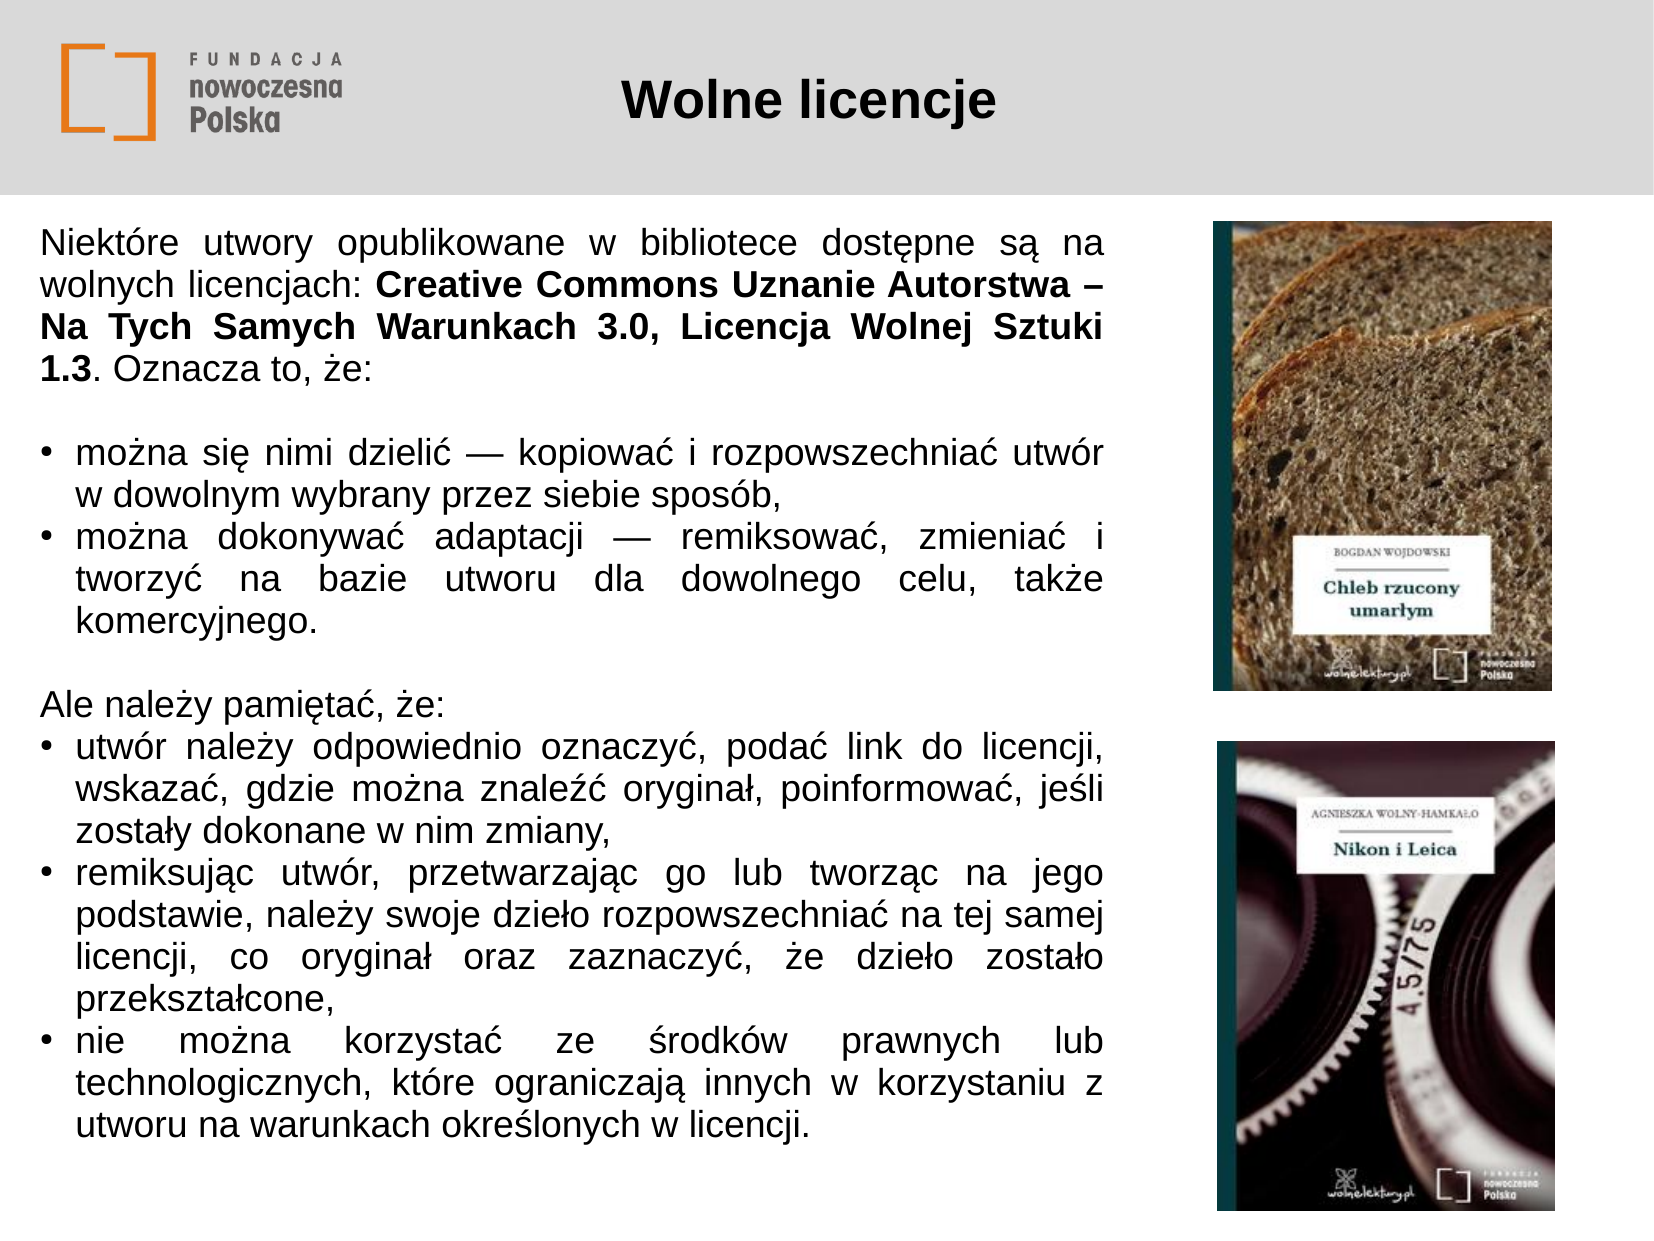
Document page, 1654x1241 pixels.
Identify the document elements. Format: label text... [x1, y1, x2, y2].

text_box [0, 0, 1654, 195]
picture [1213, 221, 1552, 691]
picture [58, 34, 345, 154]
picture [1217, 741, 1555, 1211]
text_box Wolne licencje [150, 56, 1470, 137]
text_box Niektóre utwory opublikowane w bibliotece dostępne są na wolnych licencjach: Creative Commons Uznanie Autorstwa – Na Tych Samych Warunkach 3.0, Licencja Wolnej Sztuki 1.3. Oznacza to, że: można się nimi dzielić — kopiować i rozpowszechniać utwór w dowolnym wybrany przez siebie sposób, można dokonywać adaptacji — remiksować, zmieniać i tworzyć na bazie utworu dla dowolnego celu, także komercyjnego. Ale należy pamiętać, że: utwór należy odpowiednio oznaczyć, podać link do licencji, wskazać, gdzie można znaleźć oryginał, poinformować, jeśli zostały dokonane w nim zmiany, remiksując utwór, przetwarzając go lub tworząc na jego podstawie, należy swoje dzieło rozpowszechniać na tej samej licencji, co oryginał oraz zaznaczyć, że dzieło zostało przekształcone, nie można korzystać ze środków prawnych lub technologicznych, które ograniczają innych w korzystaniu z utworu na warunkach określonych w licencji. [25, 214, 1119, 1223]
